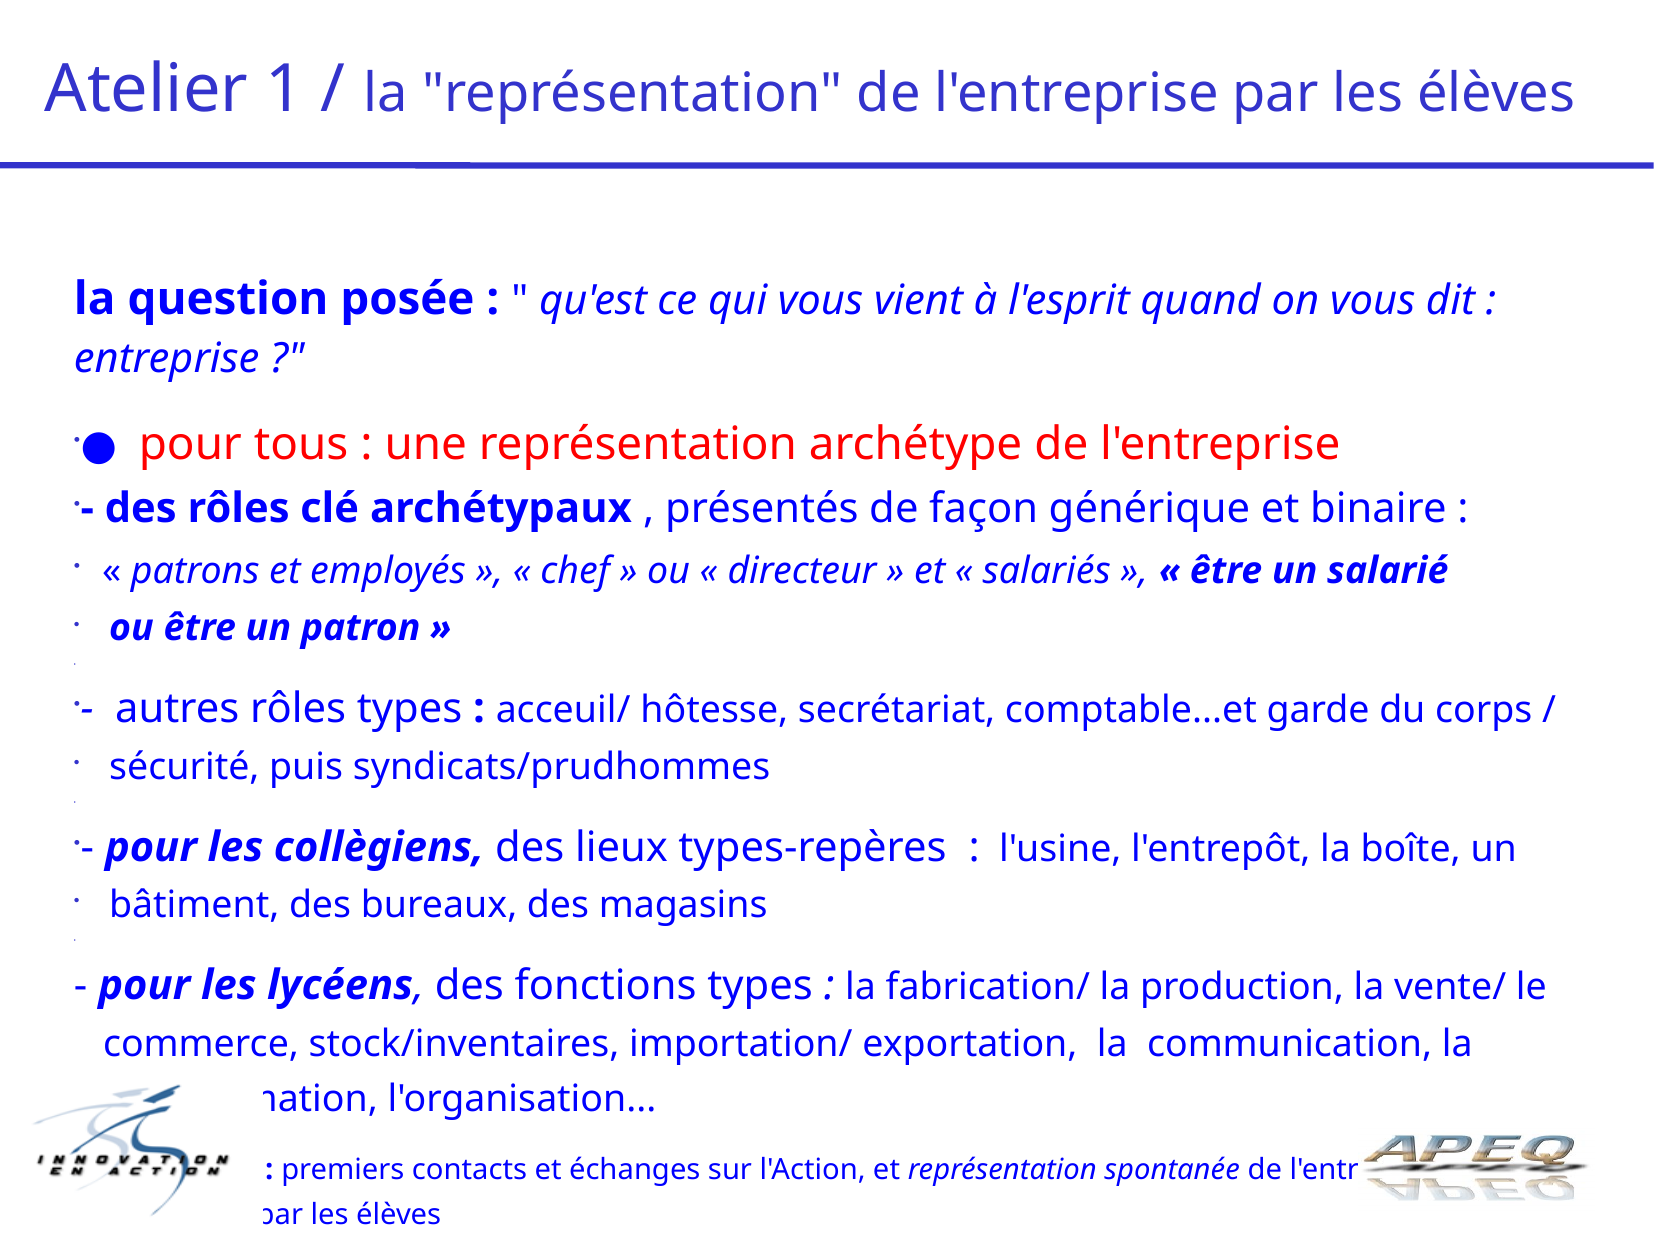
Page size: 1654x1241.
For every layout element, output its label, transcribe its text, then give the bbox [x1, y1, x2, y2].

text_box Atelier 1 / la "représentation" de l'entreprise par les élèves [29, 23, 1654, 148]
text_box la question posée : " qu'est ce qui vous vient à l'esprit quand on vous dit : entreprise ?" ● pour tous : une représentation archétype de l'entreprise - des rôles clé archétypaux , présentés de façon générique et binaire : « patrons et employés », « chef » ou « directeur » et « salariés », « être un salarié ou être un patron » - autres rôles types : acceuil/ hôtesse, secrétariat, comptable...et garde du corps / sécurité, puis syndicats/prudhommes - pour les collègiens, des lieux types-repères : l'usine, l'entrepôt, la boîte, un bâtiment, des bureaux, des magasins - pour les lycéens, des fonctions types : la fabrication/ la production, la vente/ le commerce, stock/inventaires, importation/ exportation, la communication, la consommation, l'organisation... *Atelier 1: premiers contacts et échanges sur l'Action, et représentation spontanée de l'entreprise par les élèves [58, 236, 1601, 1152]
picture [1358, 1114, 1619, 1211]
picture [0, 1033, 313, 1241]
